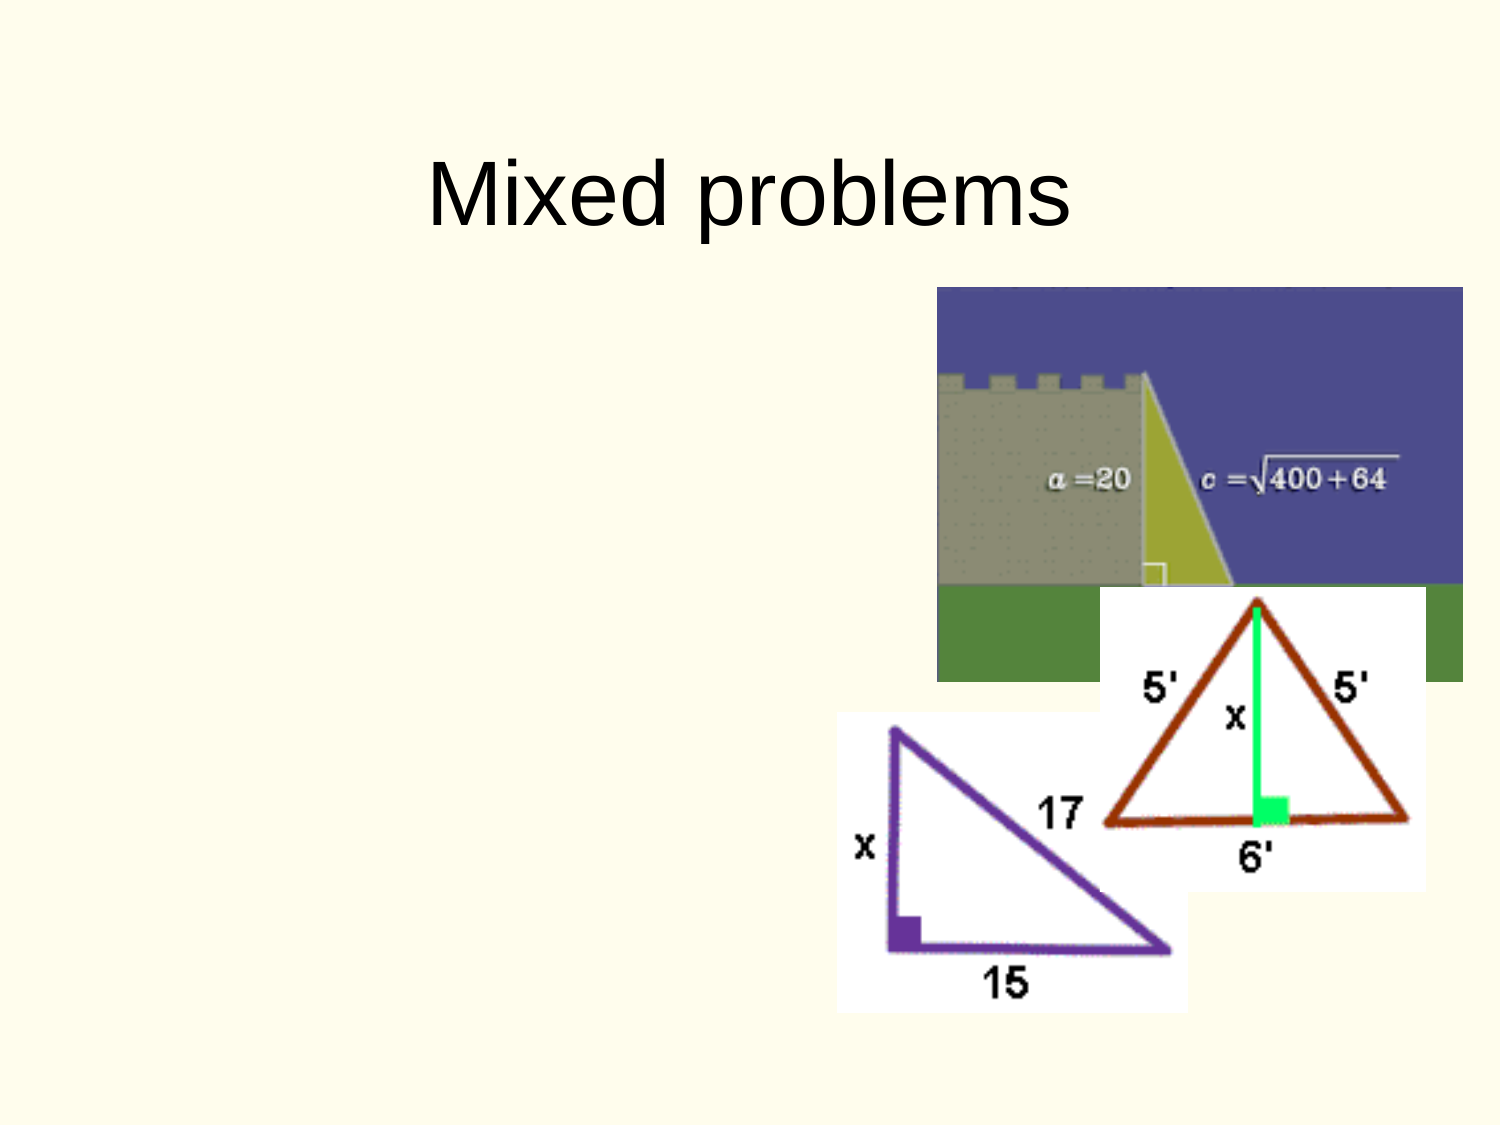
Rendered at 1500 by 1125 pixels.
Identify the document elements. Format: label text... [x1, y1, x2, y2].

title Mixed problems [112, 99, 1388, 288]
picture [837, 287, 1463, 1014]
